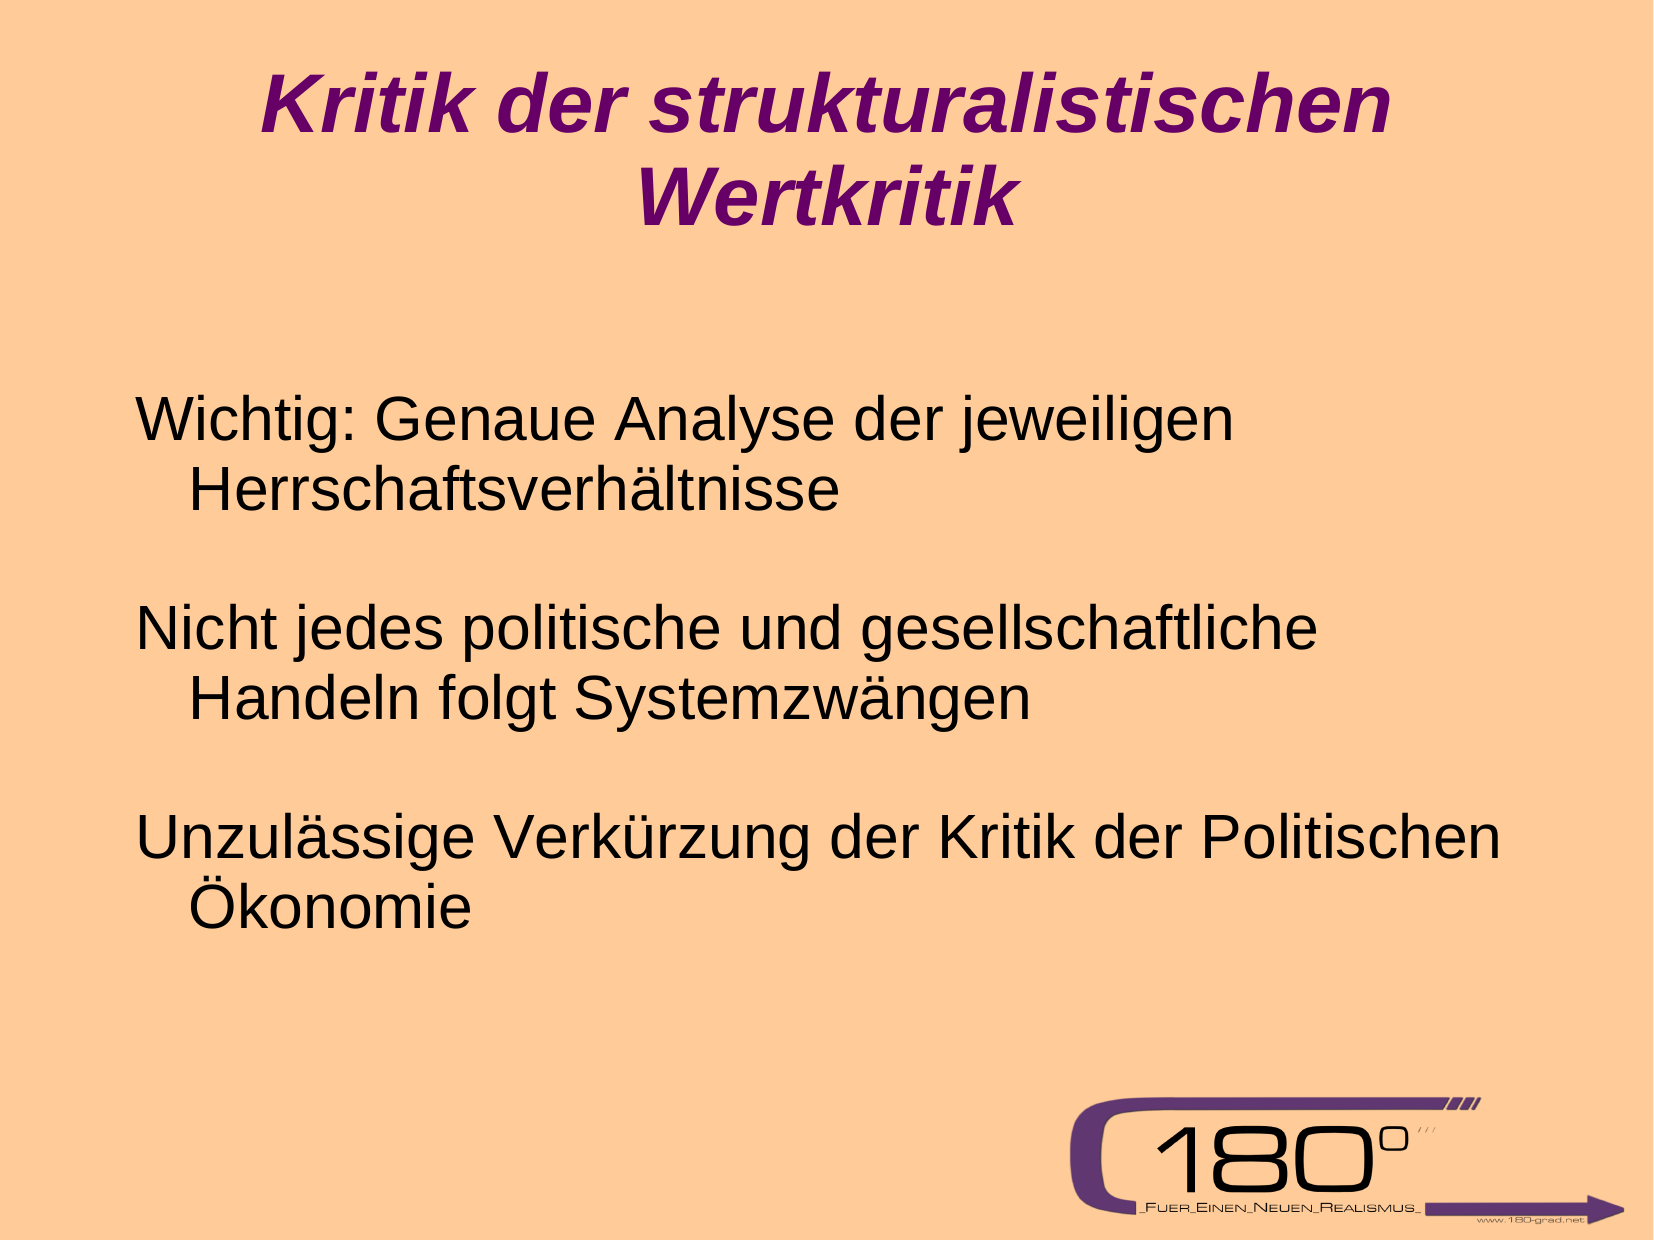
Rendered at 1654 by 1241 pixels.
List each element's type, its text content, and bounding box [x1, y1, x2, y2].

picture [1068, 1092, 1625, 1228]
list Wichtig: Genaue Analyse der jeweiligen Herrschaftsverhältnisse Nicht jedes politische und gesellschaftliche Handeln folgt Systemzwängen Unzulässige Verkürzung der Kritik der Politischen Ökonomie [118, 383, 1558, 1007]
title Kritik der strukturalistischen Wertkritik [121, 42, 1534, 258]
